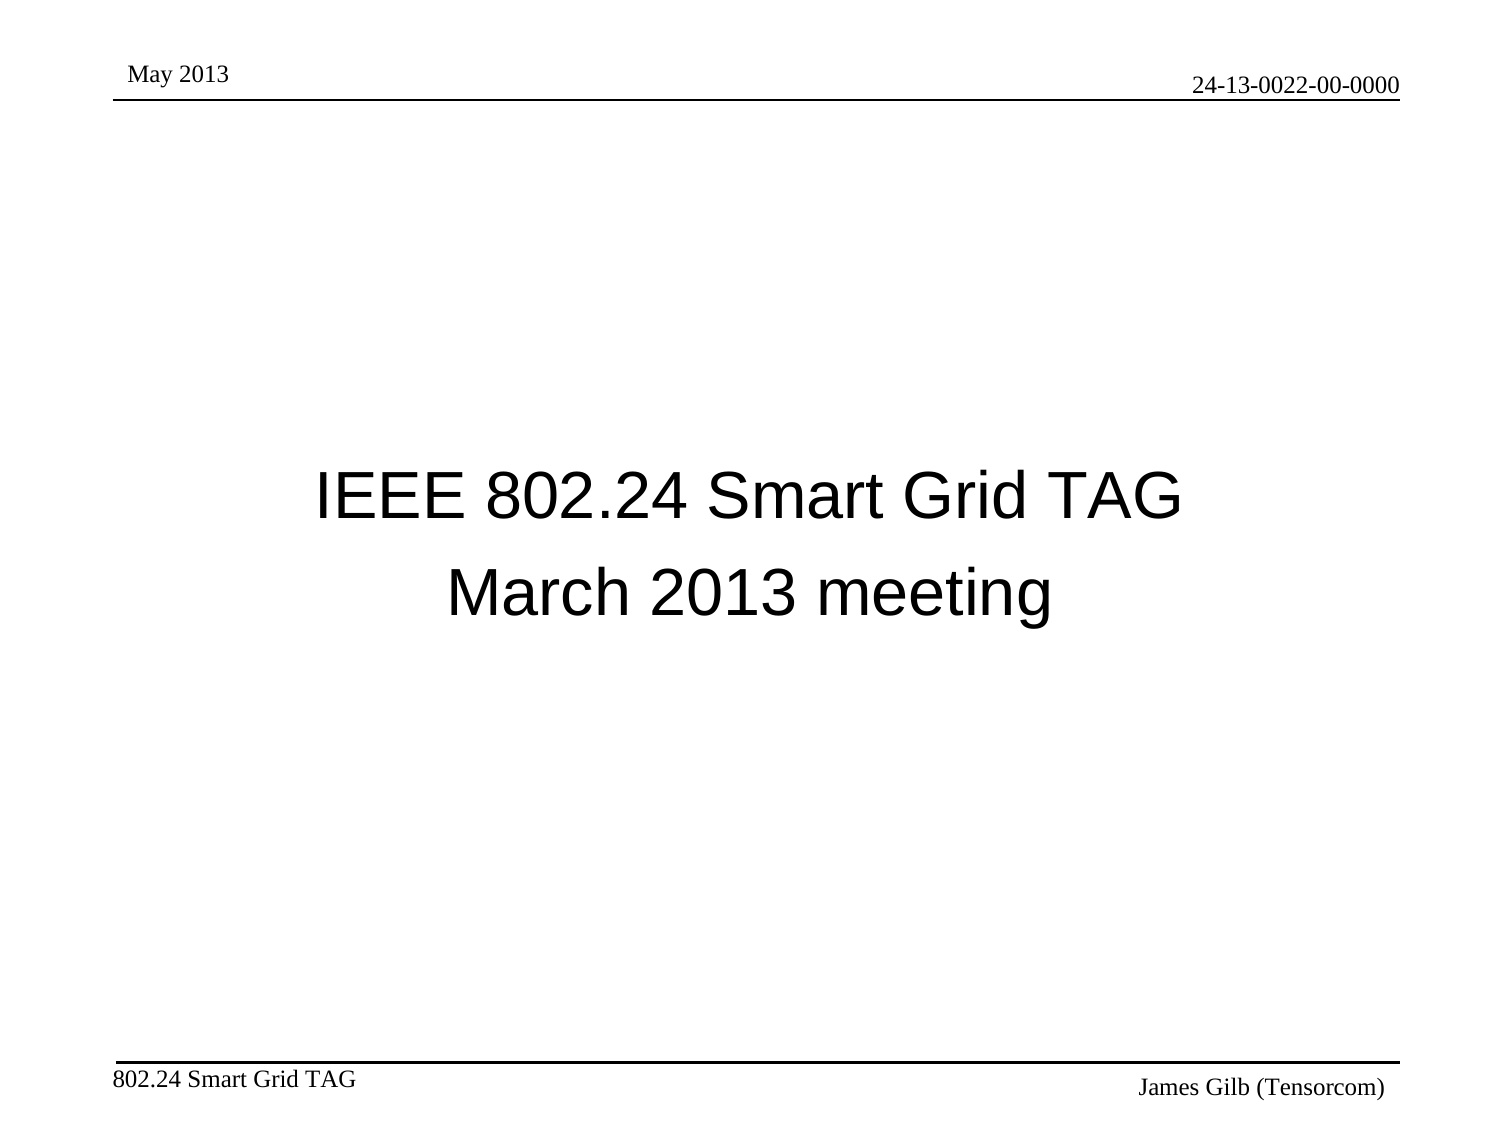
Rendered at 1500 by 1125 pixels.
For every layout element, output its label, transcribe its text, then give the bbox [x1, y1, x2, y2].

subtitle IEEE 802.24 Smart Grid TAG March 2013 meeting [112, 112, 1388, 968]
